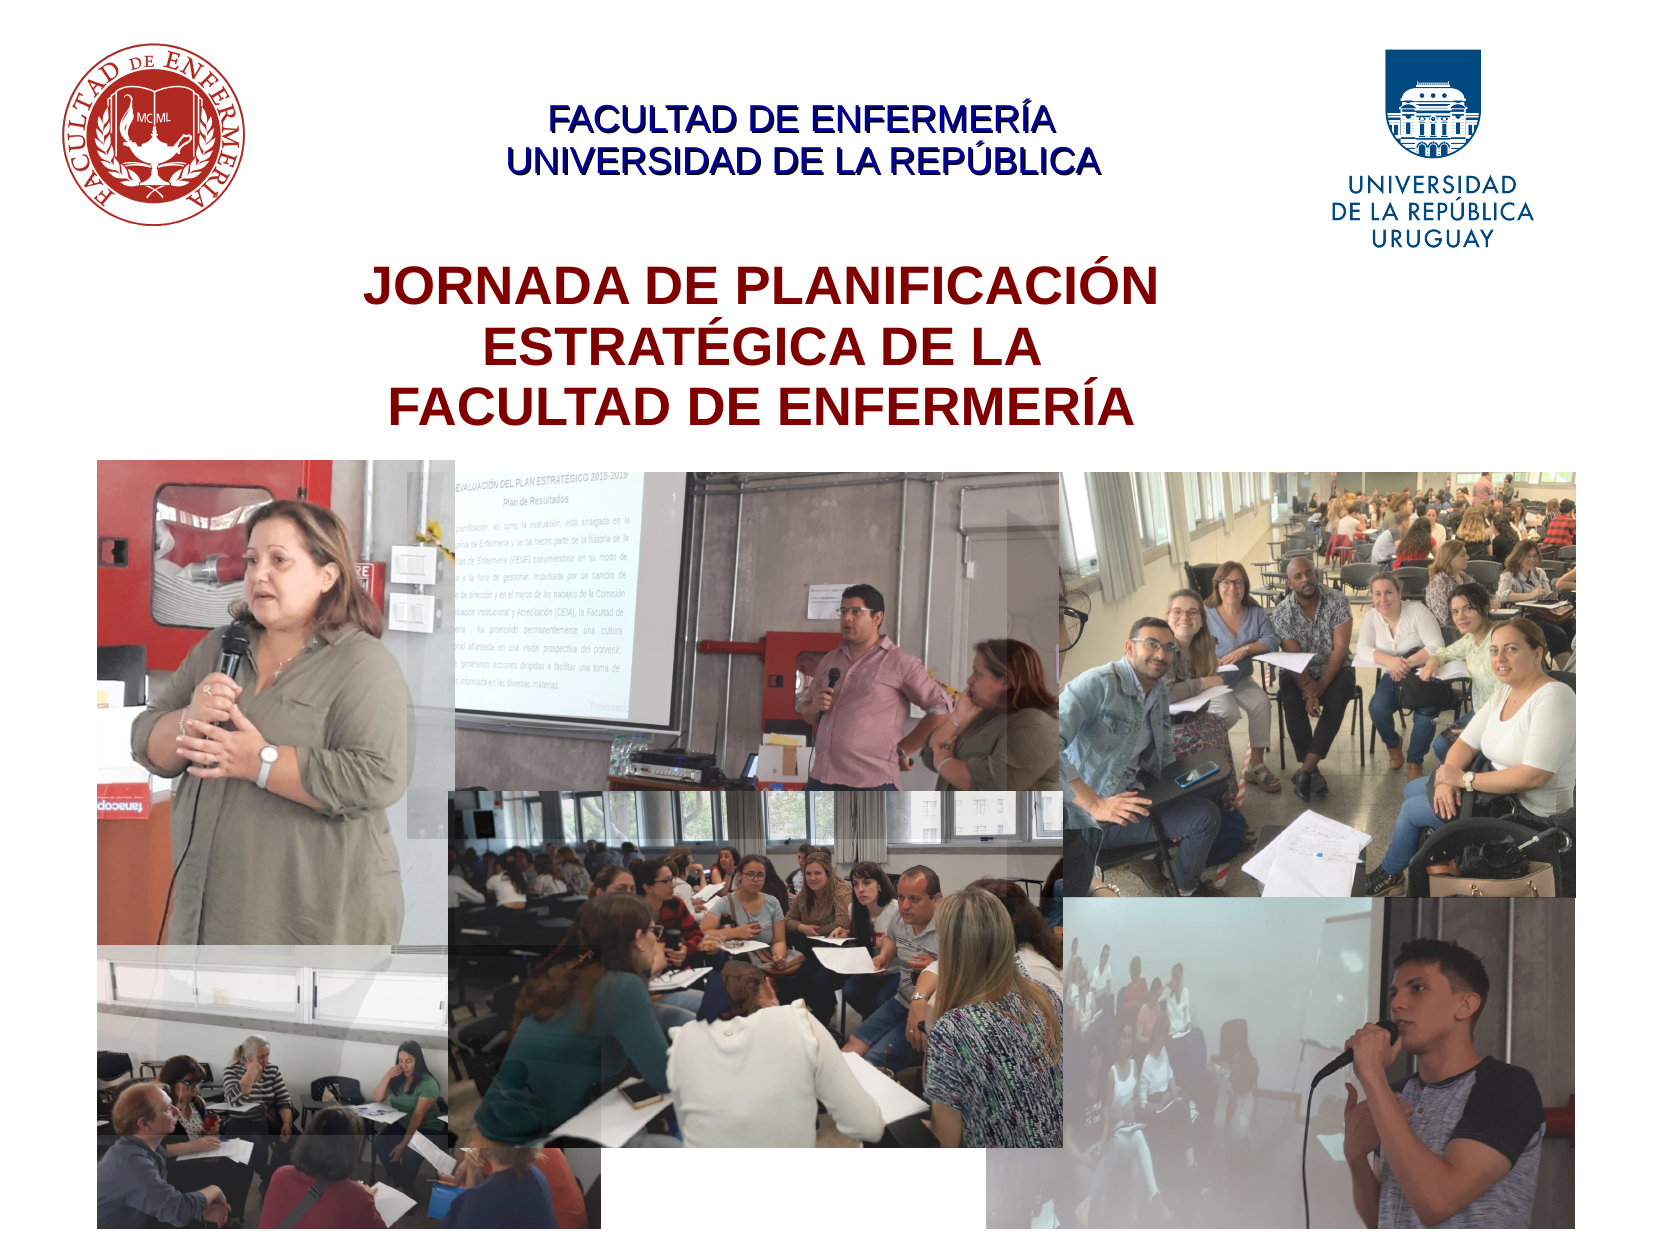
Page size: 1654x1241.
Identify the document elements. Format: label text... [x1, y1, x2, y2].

picture [59, 39, 249, 229]
text_box FACULTAD DE ENFERMERÍA UNIVERSIDAD DE LA REPÚBLICA [490, 90, 1116, 189]
picture [97, 460, 1576, 1229]
text_box JORNADA DE PLANIFICACIÓN ESTRATÉGICA DE LA FACULTAD DE ENFERMERÍA [342, 248, 1182, 461]
picture [1296, 13, 1571, 284]
